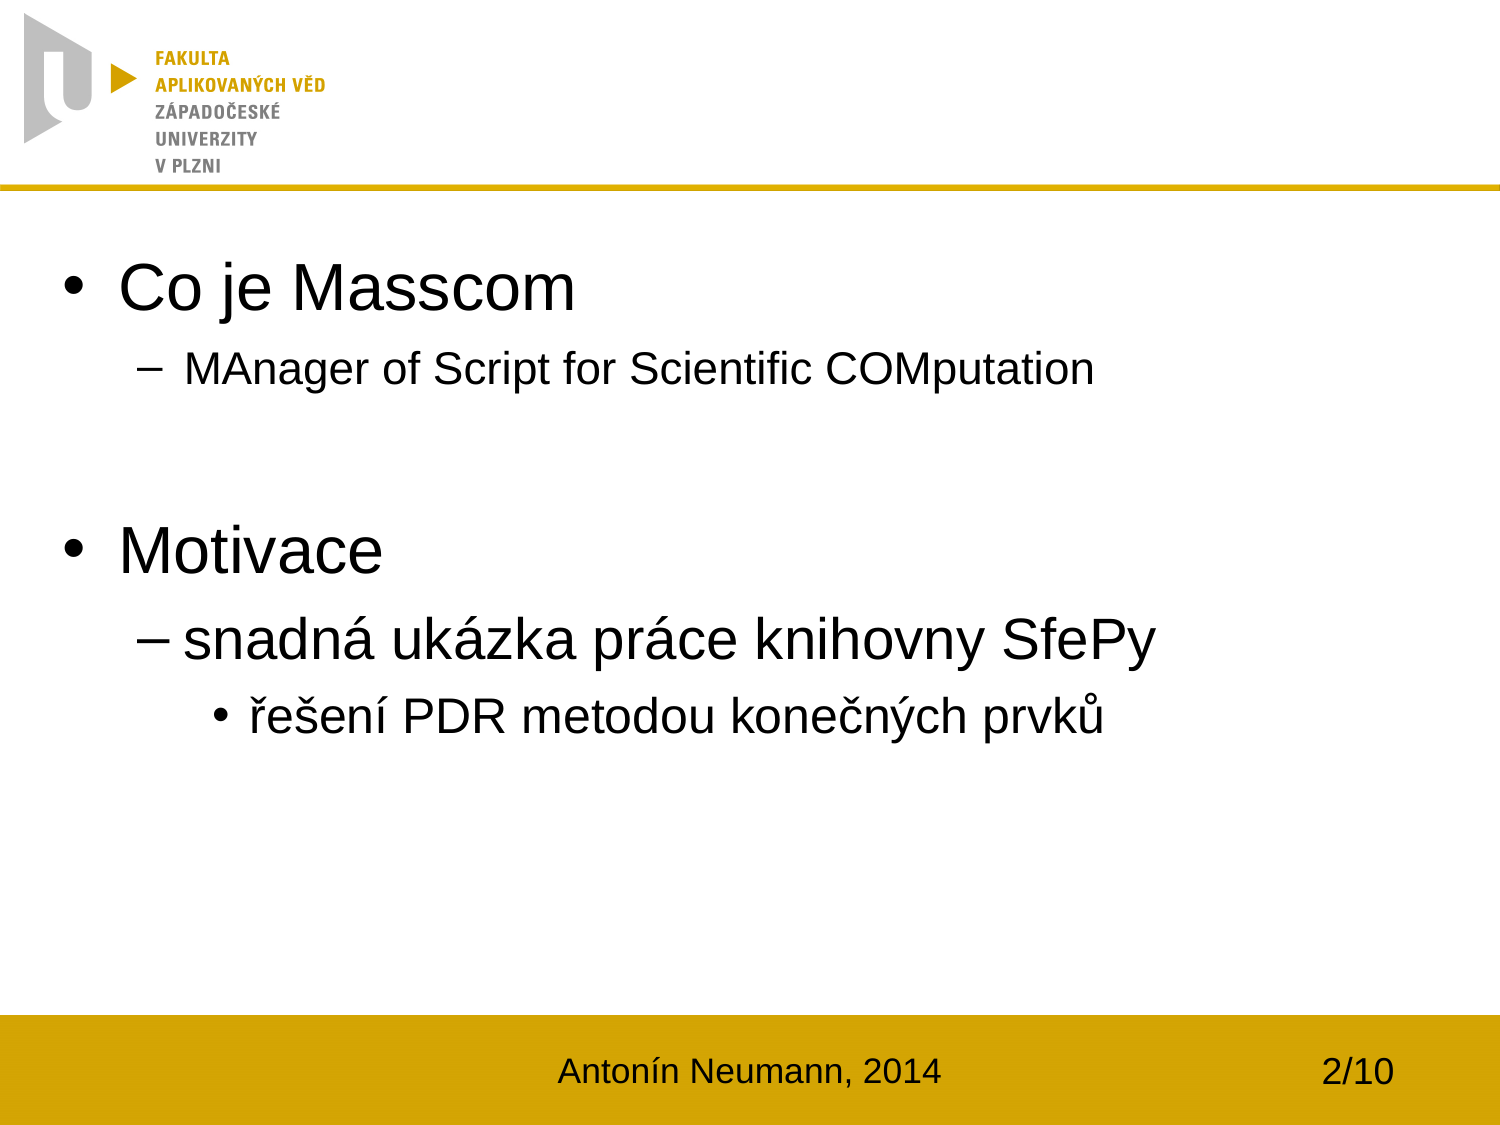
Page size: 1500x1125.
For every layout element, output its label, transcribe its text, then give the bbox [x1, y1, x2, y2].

list Co je Masscom MAnager of Script for Scientific COMputation Motivace snadná ukázka práce knihovny SfePy řešení PDR metodou konečných prvků [47, 236, 1441, 969]
text_box [1, 184, 1500, 191]
text_box Antonín Neumann, 2014 [542, 1041, 958, 1099]
text_box <číslo>/10 [1331, 1039, 1500, 1100]
picture [0, 1015, 1500, 1125]
picture [24, 13, 325, 173]
